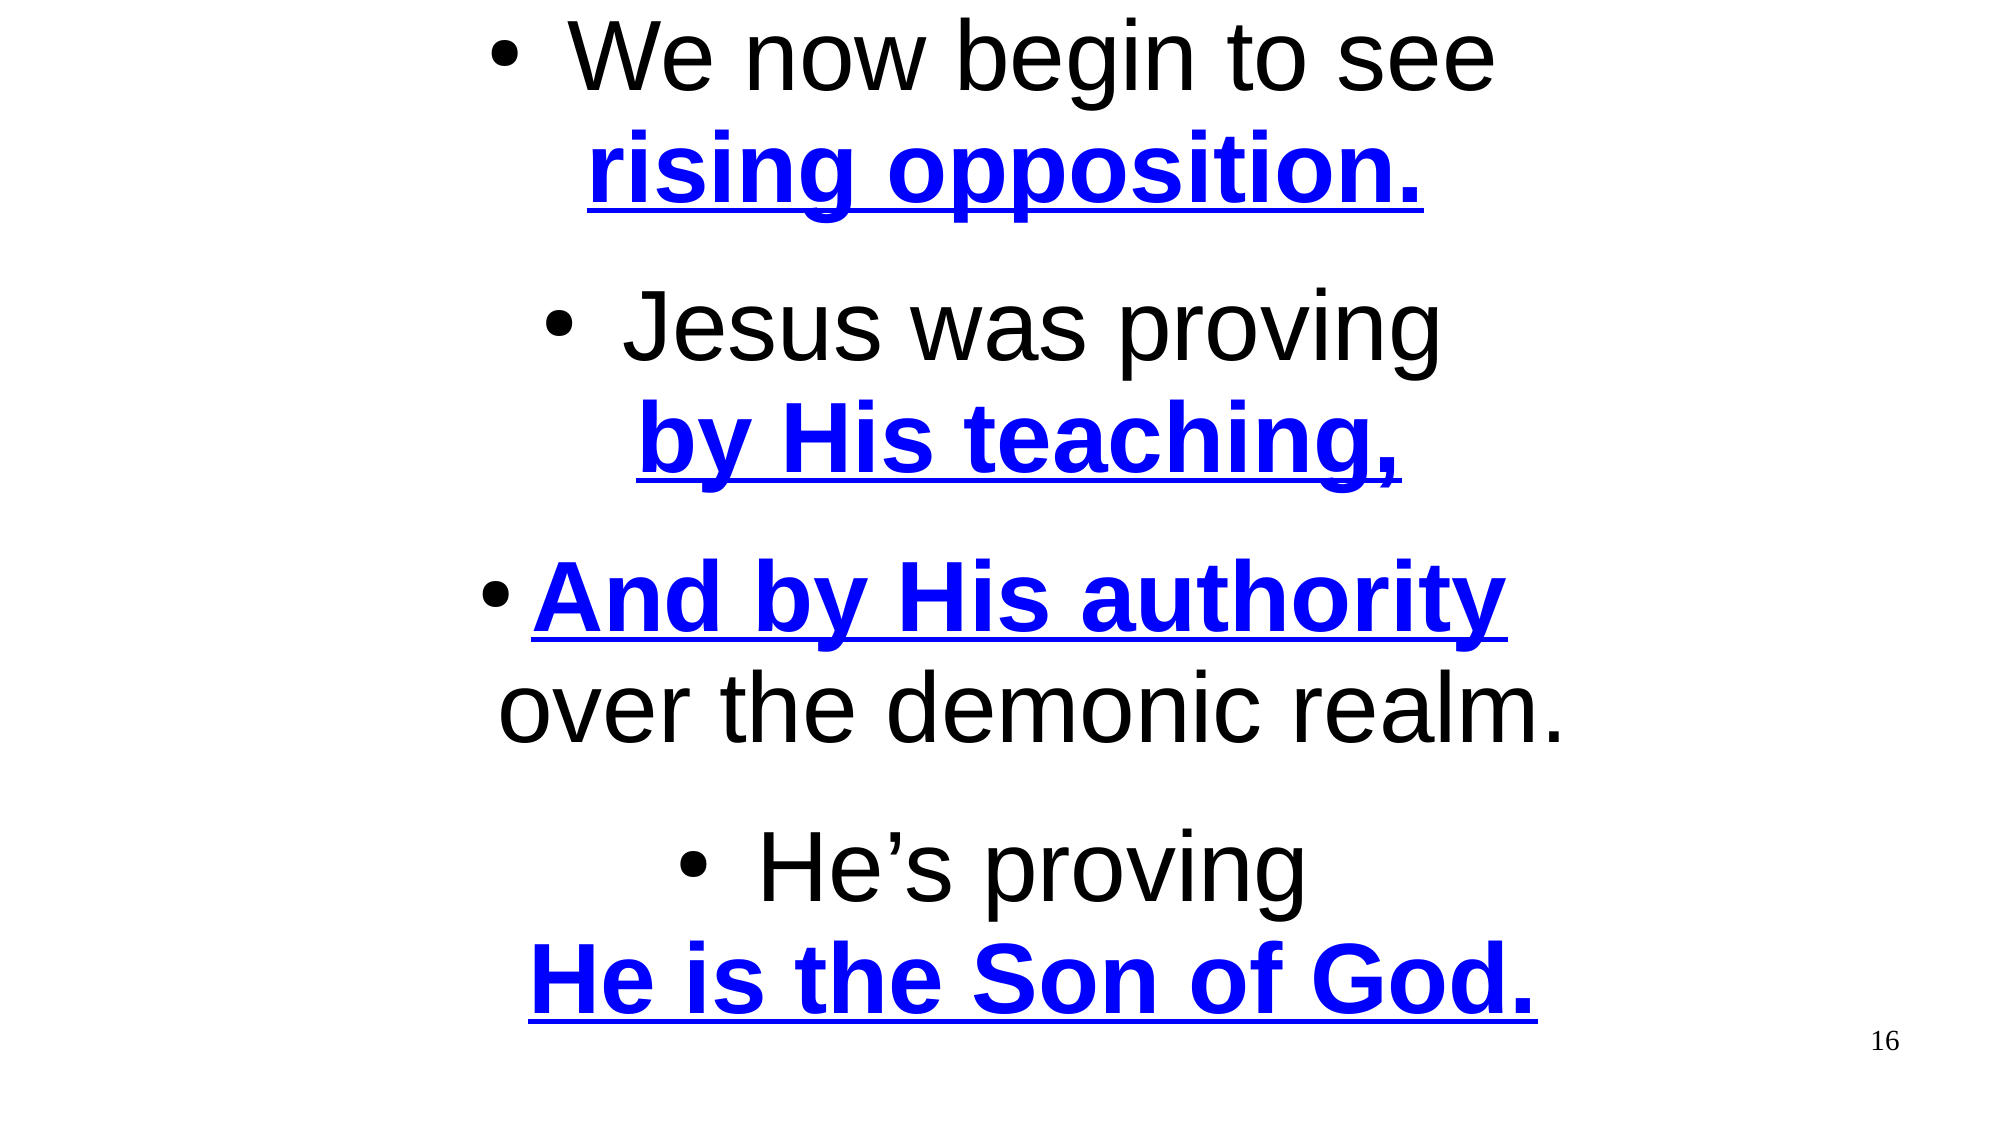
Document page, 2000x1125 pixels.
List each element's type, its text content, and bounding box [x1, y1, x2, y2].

list We now begin to see rising opposition. Jesus was proving by His teaching, And by His authority over the demonic realm. He’s proving He is the Son of God. [0, 0, 1996, 1123]
